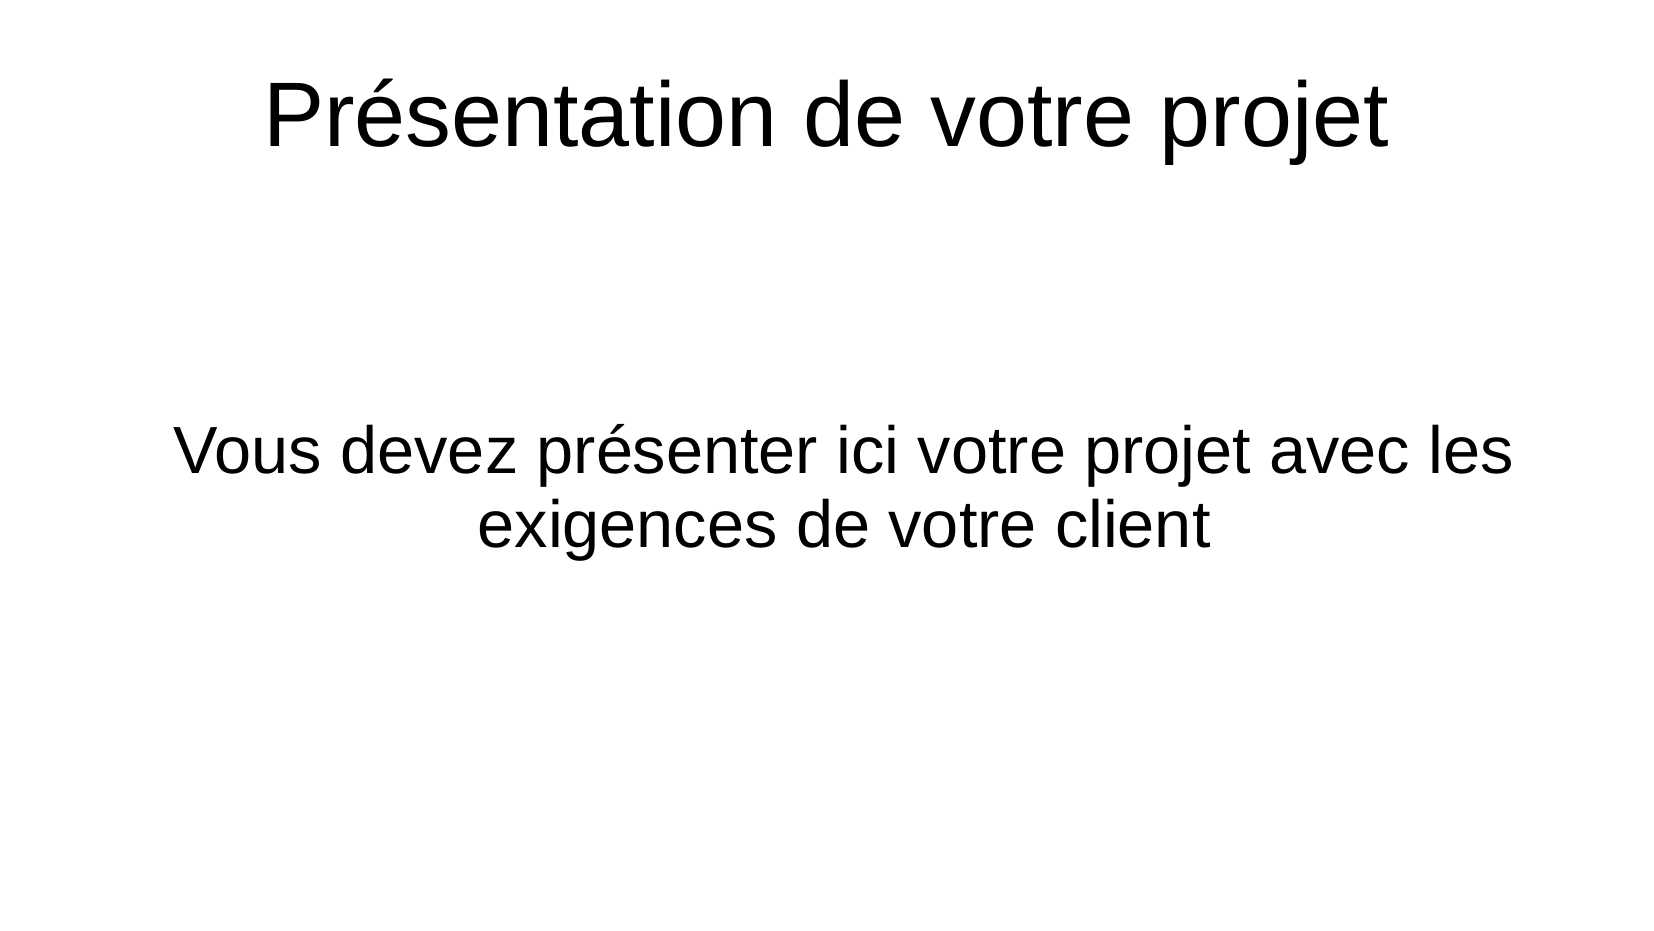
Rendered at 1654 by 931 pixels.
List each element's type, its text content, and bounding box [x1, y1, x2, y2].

title Présentation de votre projet [82, 37, 1571, 193]
list Vous devez présenter ici votre projet avec les exigences de votre client [82, 217, 1571, 758]
